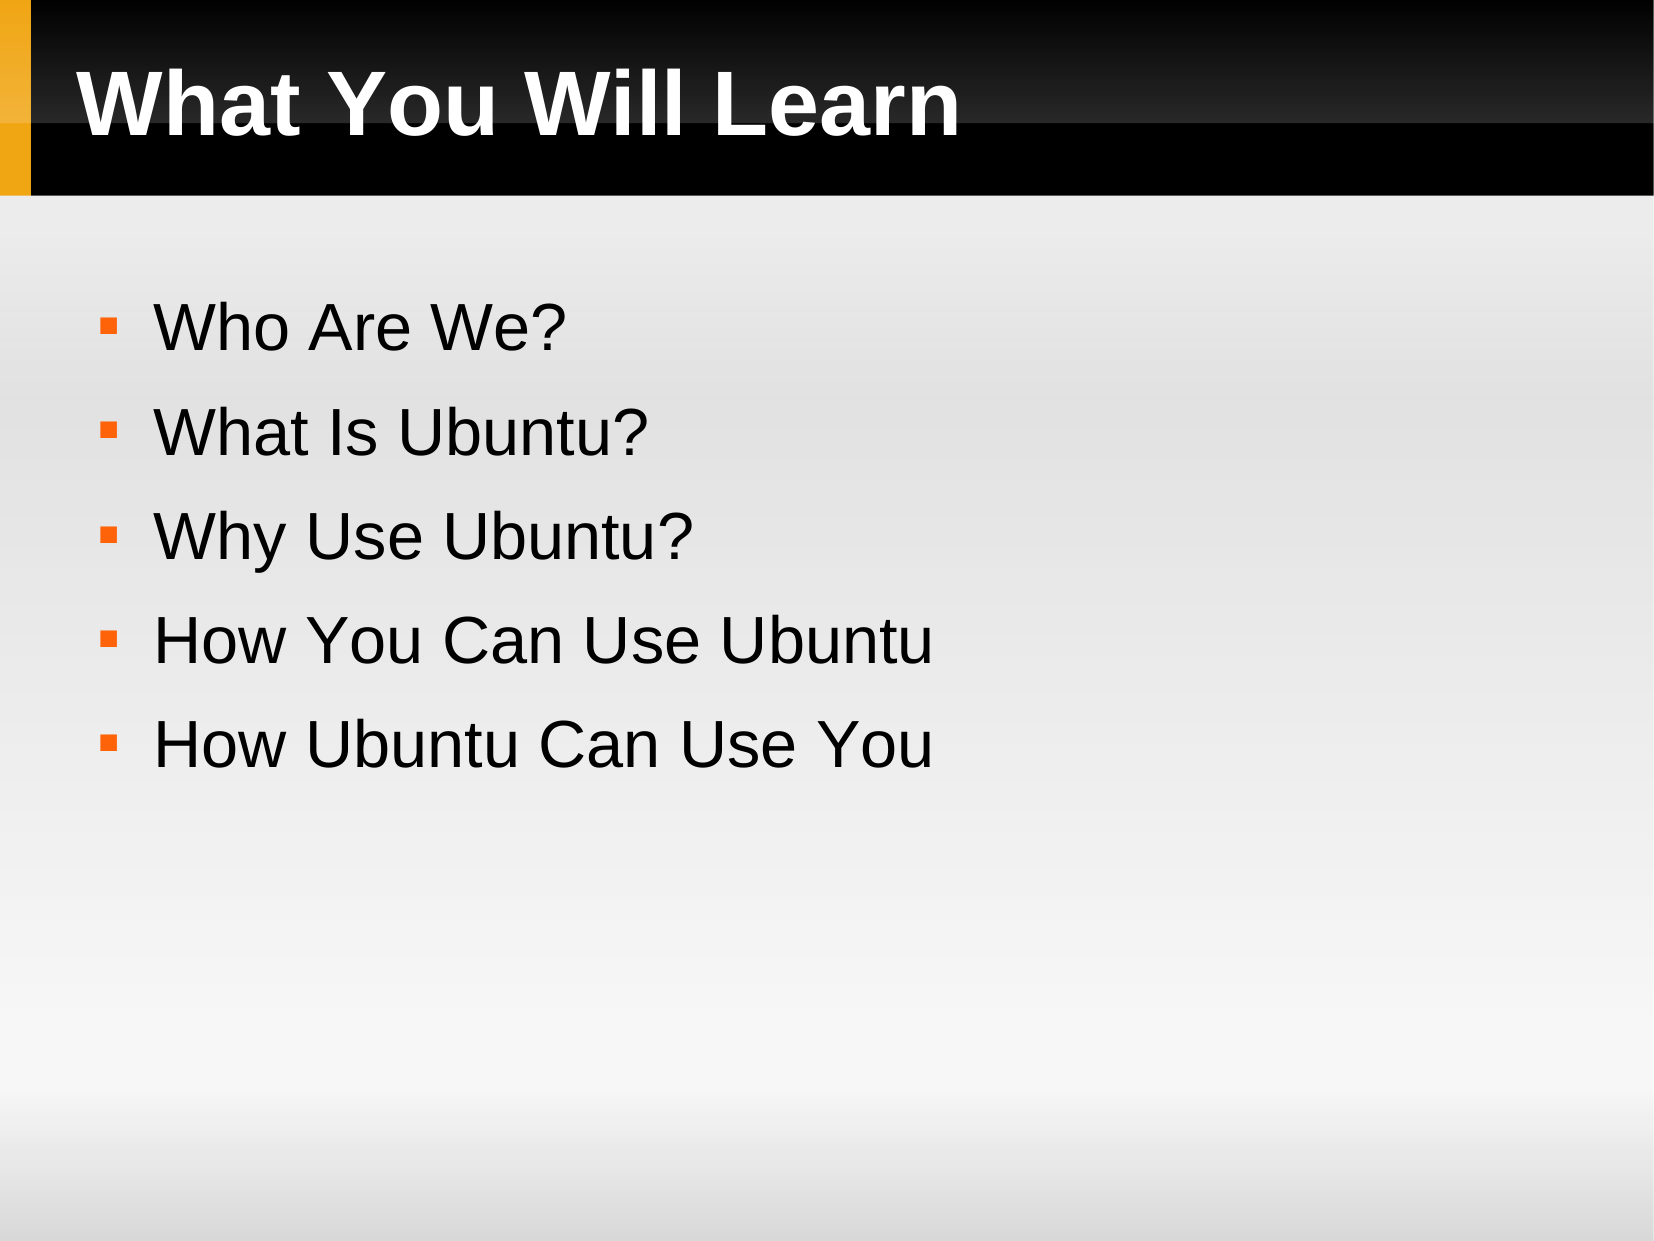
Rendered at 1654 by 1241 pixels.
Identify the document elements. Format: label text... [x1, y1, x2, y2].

picture [0, 0, 1654, 1241]
title What You Will Learn [76, 0, 1565, 208]
list Who Are We? What Is Ubuntu? Why Use Ubuntu? How You Can Use Ubuntu How Ubuntu Can Use You [82, 290, 1571, 1094]
